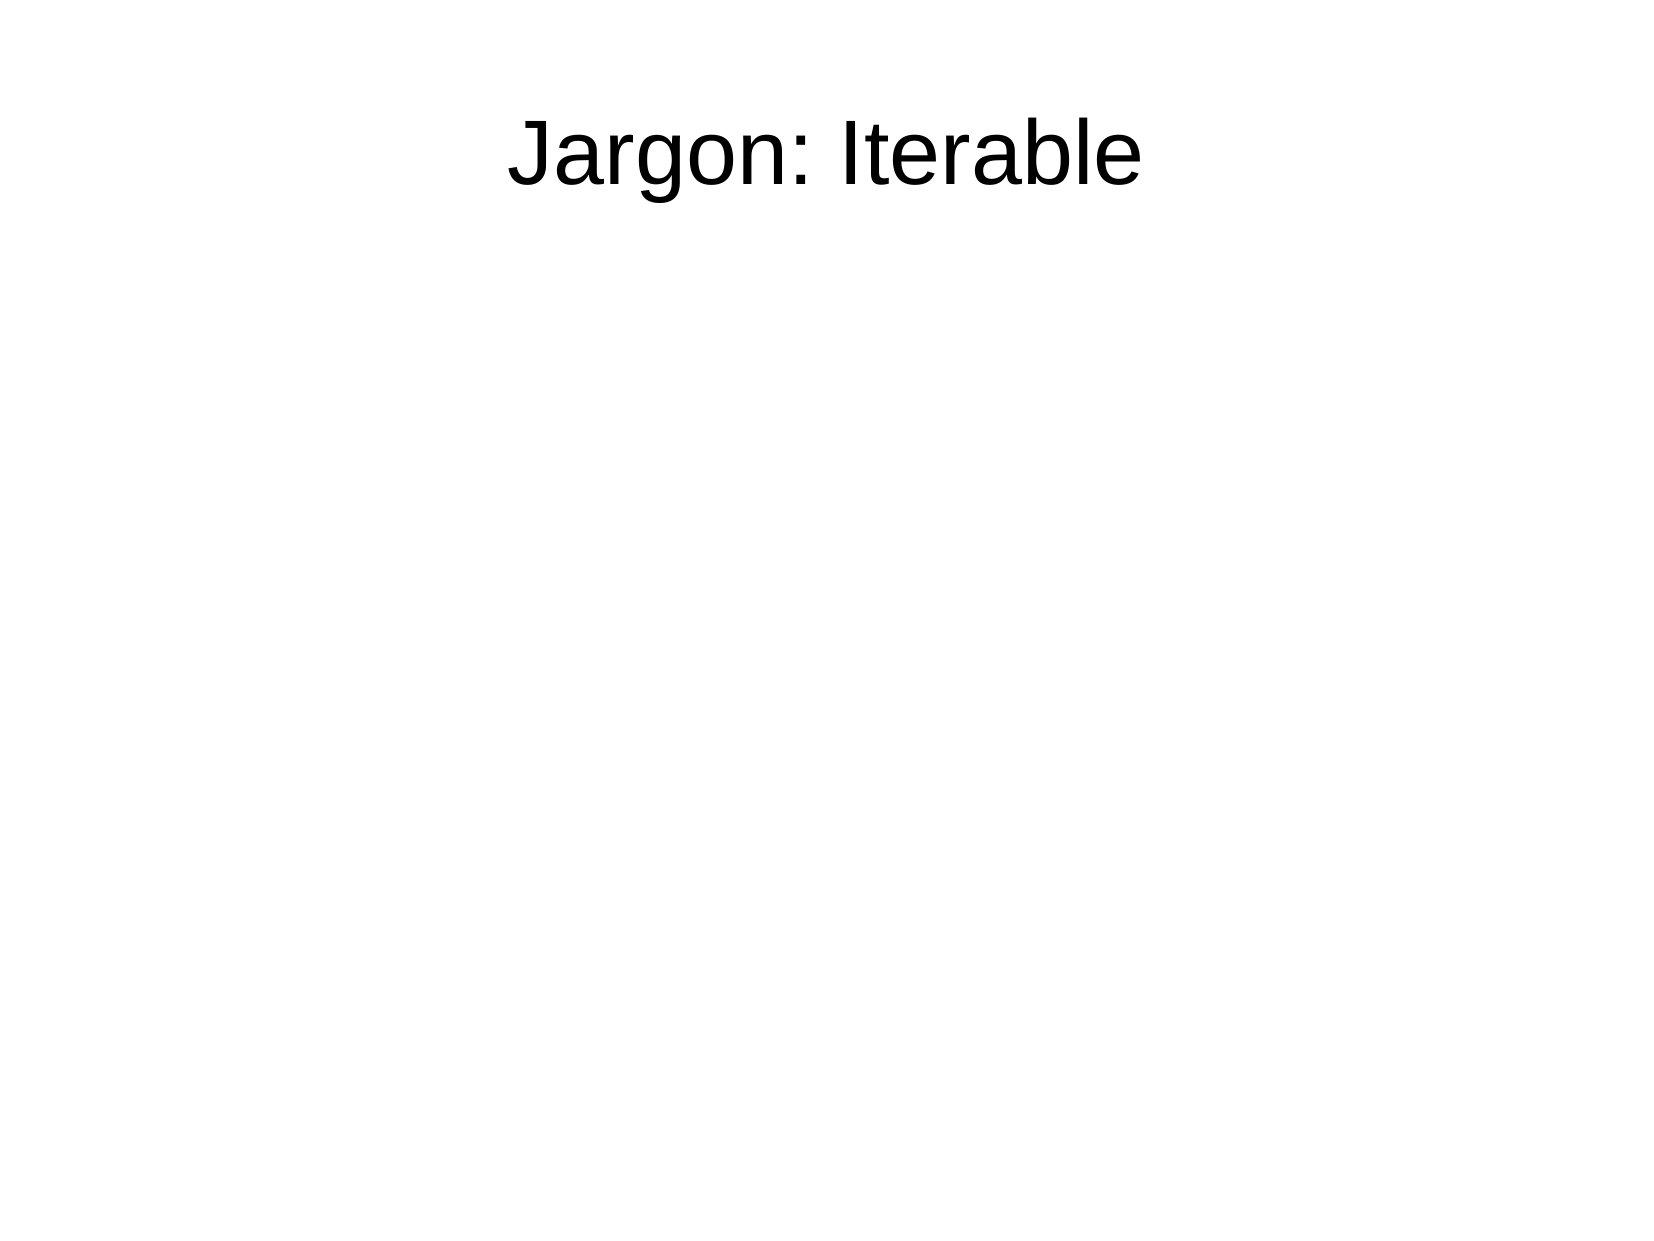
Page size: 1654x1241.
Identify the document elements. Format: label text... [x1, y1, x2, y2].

title Jargon: Iterable [82, 49, 1571, 257]
